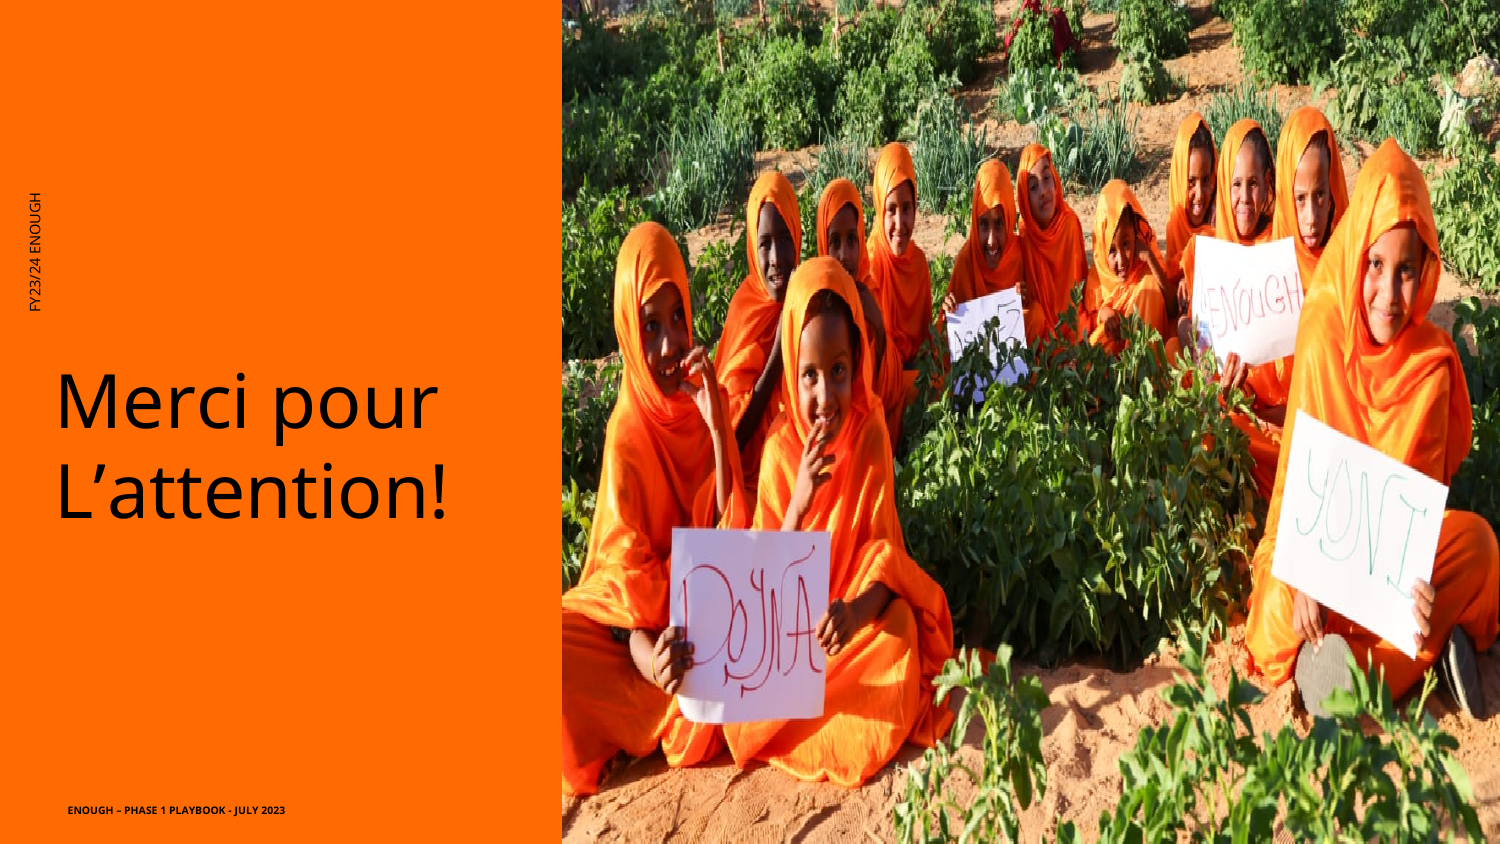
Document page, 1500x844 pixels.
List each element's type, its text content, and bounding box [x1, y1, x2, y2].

picture [562, 0, 1500, 844]
text_box ENOUGH – PHASE 1 PLAYBOOK - JULY 2023 [0, 792, 486, 844]
text_box FY23/24 ENOUGH [25, 66, 44, 313]
text_box Merci pour L’attention! [43, 331, 562, 548]
